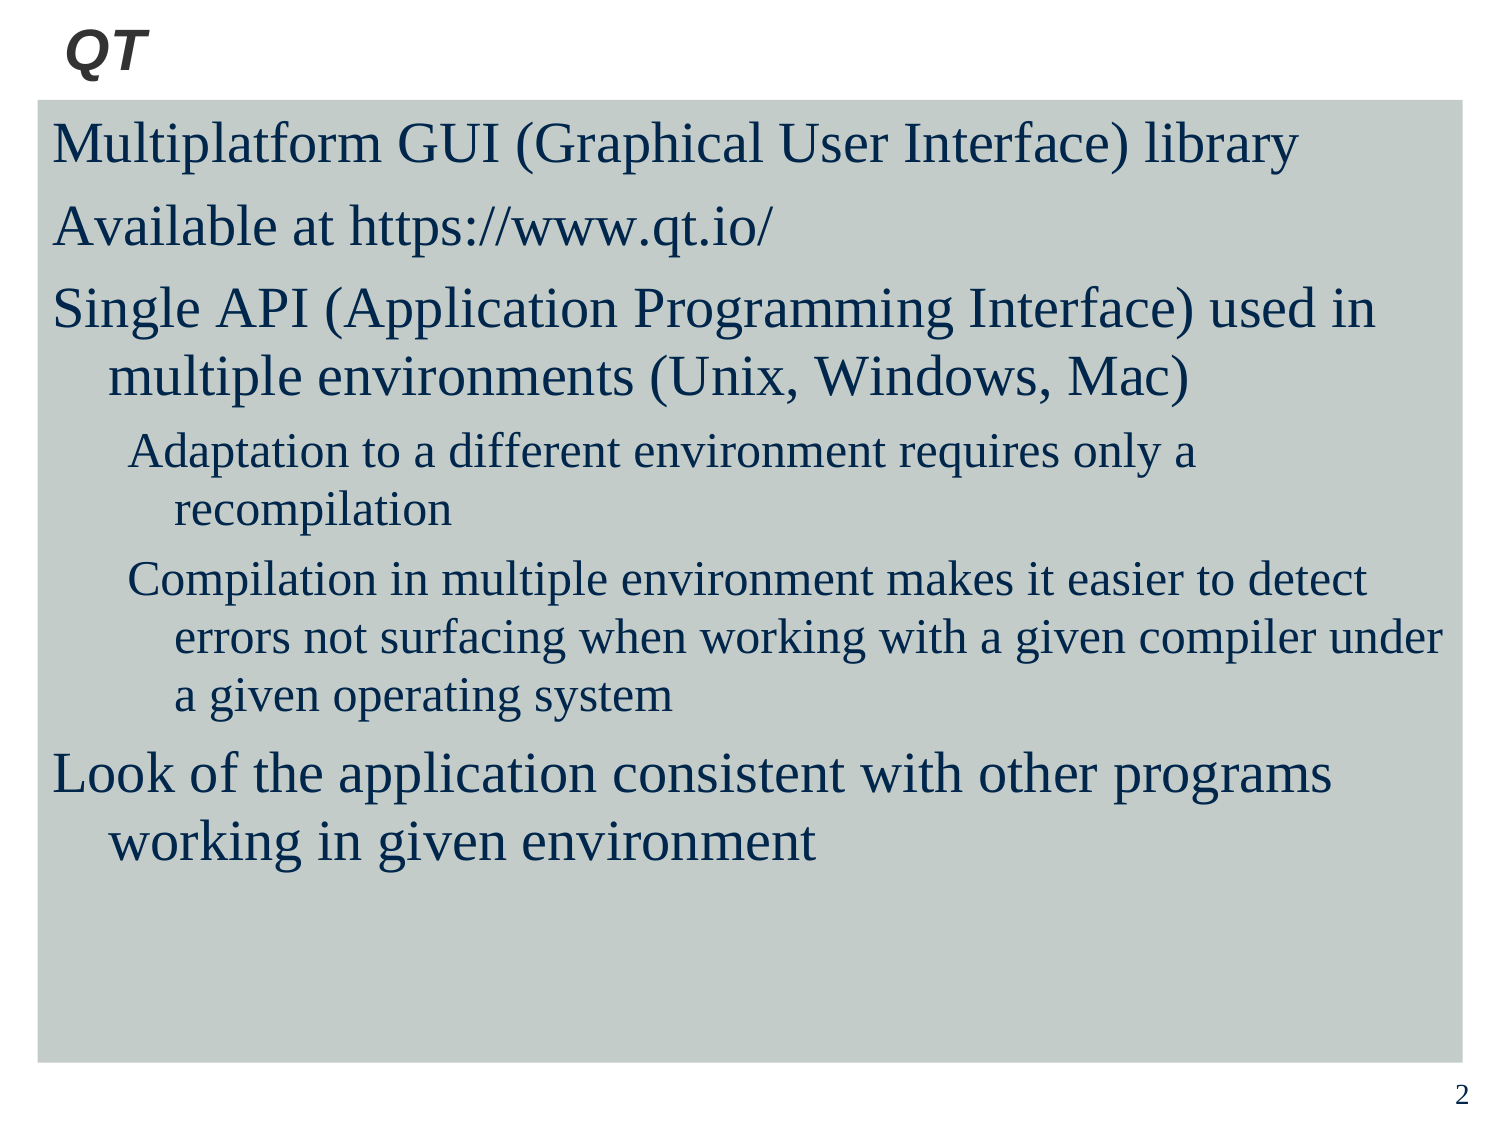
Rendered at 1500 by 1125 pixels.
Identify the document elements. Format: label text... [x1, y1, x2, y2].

title QT [50, 0, 1450, 91]
list Multiplatform GUI (Graphical User Interface) library Available at https://www.qt.io/ Single API (Application Programming Interface) used in multiple environments (Unix, Windows, Mac) Adaptation to a different environment requires only a recompilation Compilation in multiple environment makes it easier to detect errors not surfacing when working with a given compiler under a given operating system Look of the application consistent with other programs working in given environment [37, 99, 1463, 1063]
